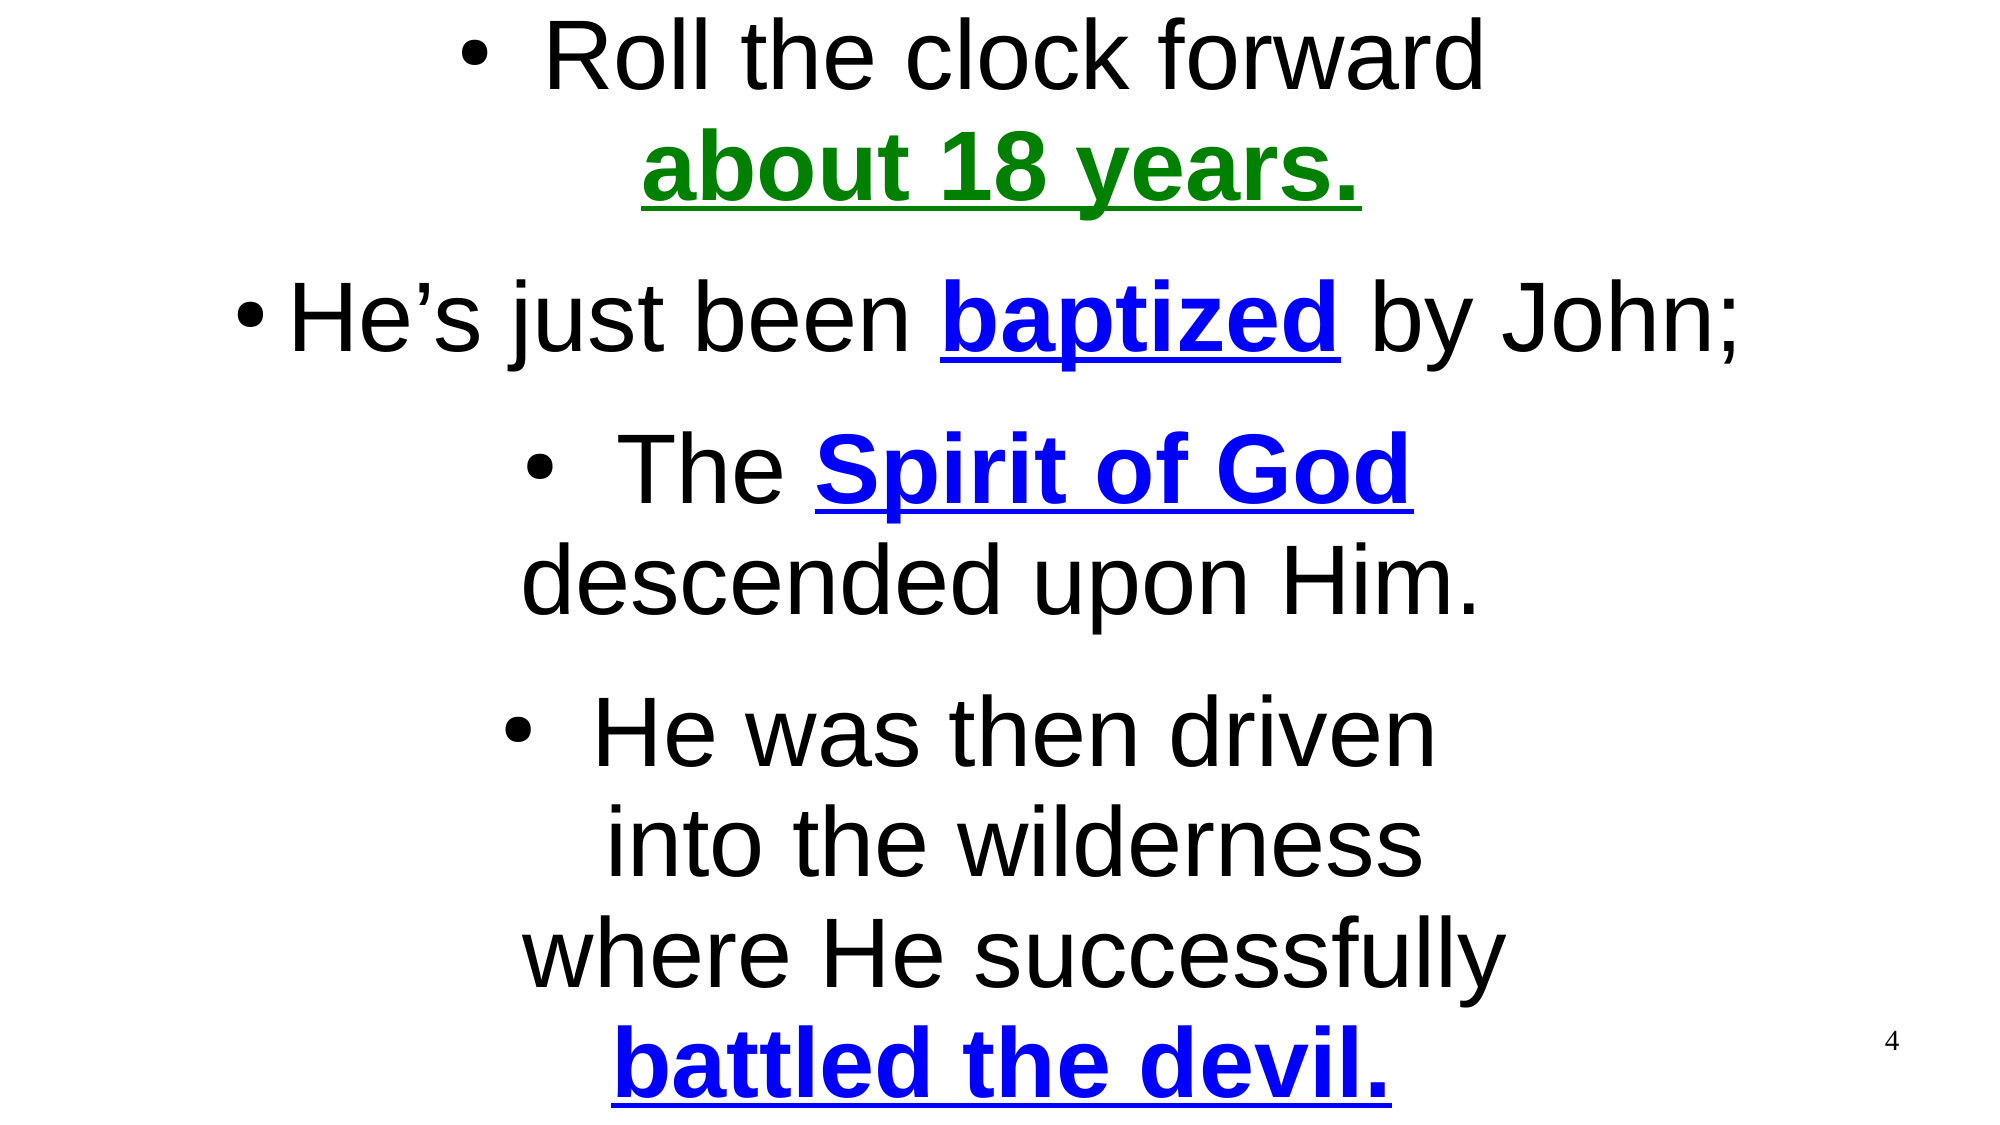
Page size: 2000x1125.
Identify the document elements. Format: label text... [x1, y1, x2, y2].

list Roll the clock forward about 18 years. He’s just been baptized by John; The Spirit of God descended upon Him. He was then driven into the wilderness where He successfully battled the devil. [0, 0, 1996, 1123]
